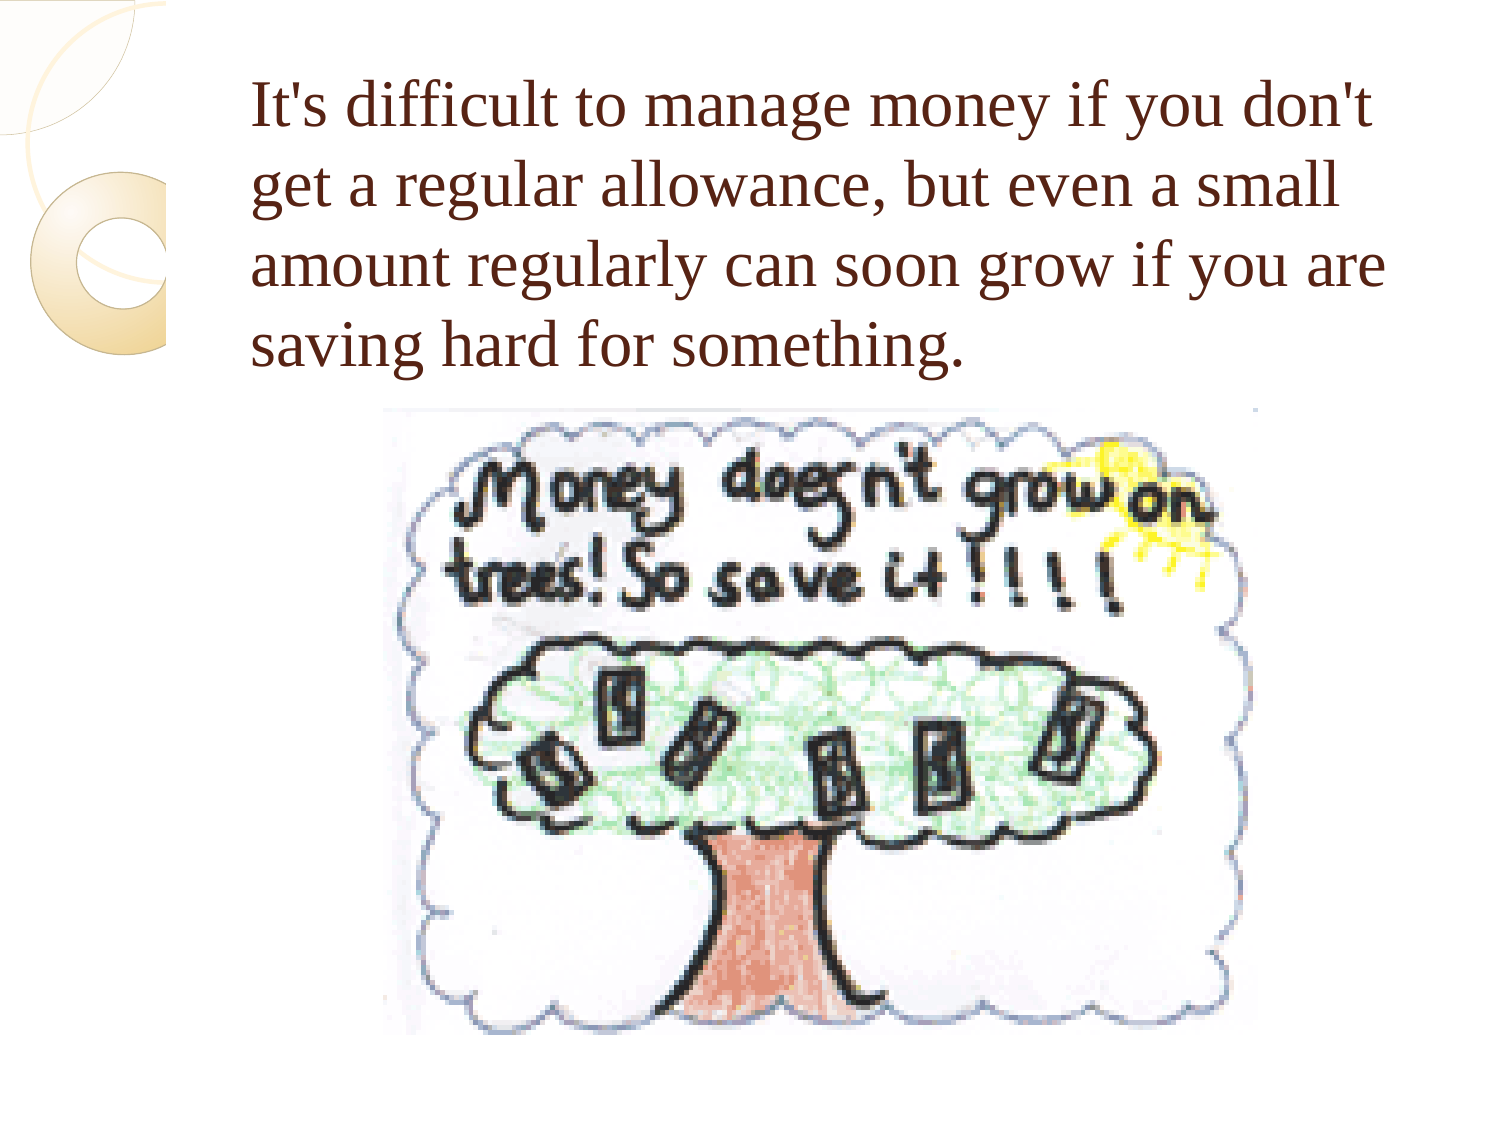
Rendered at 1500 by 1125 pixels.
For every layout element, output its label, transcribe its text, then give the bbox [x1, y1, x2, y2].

picture [383, 408, 1258, 1035]
title It's difficult to manage money if you don't get a regular allowance, but even a small amount regularly can soon grow if you are saving hard for something. [235, 45, 1466, 445]
